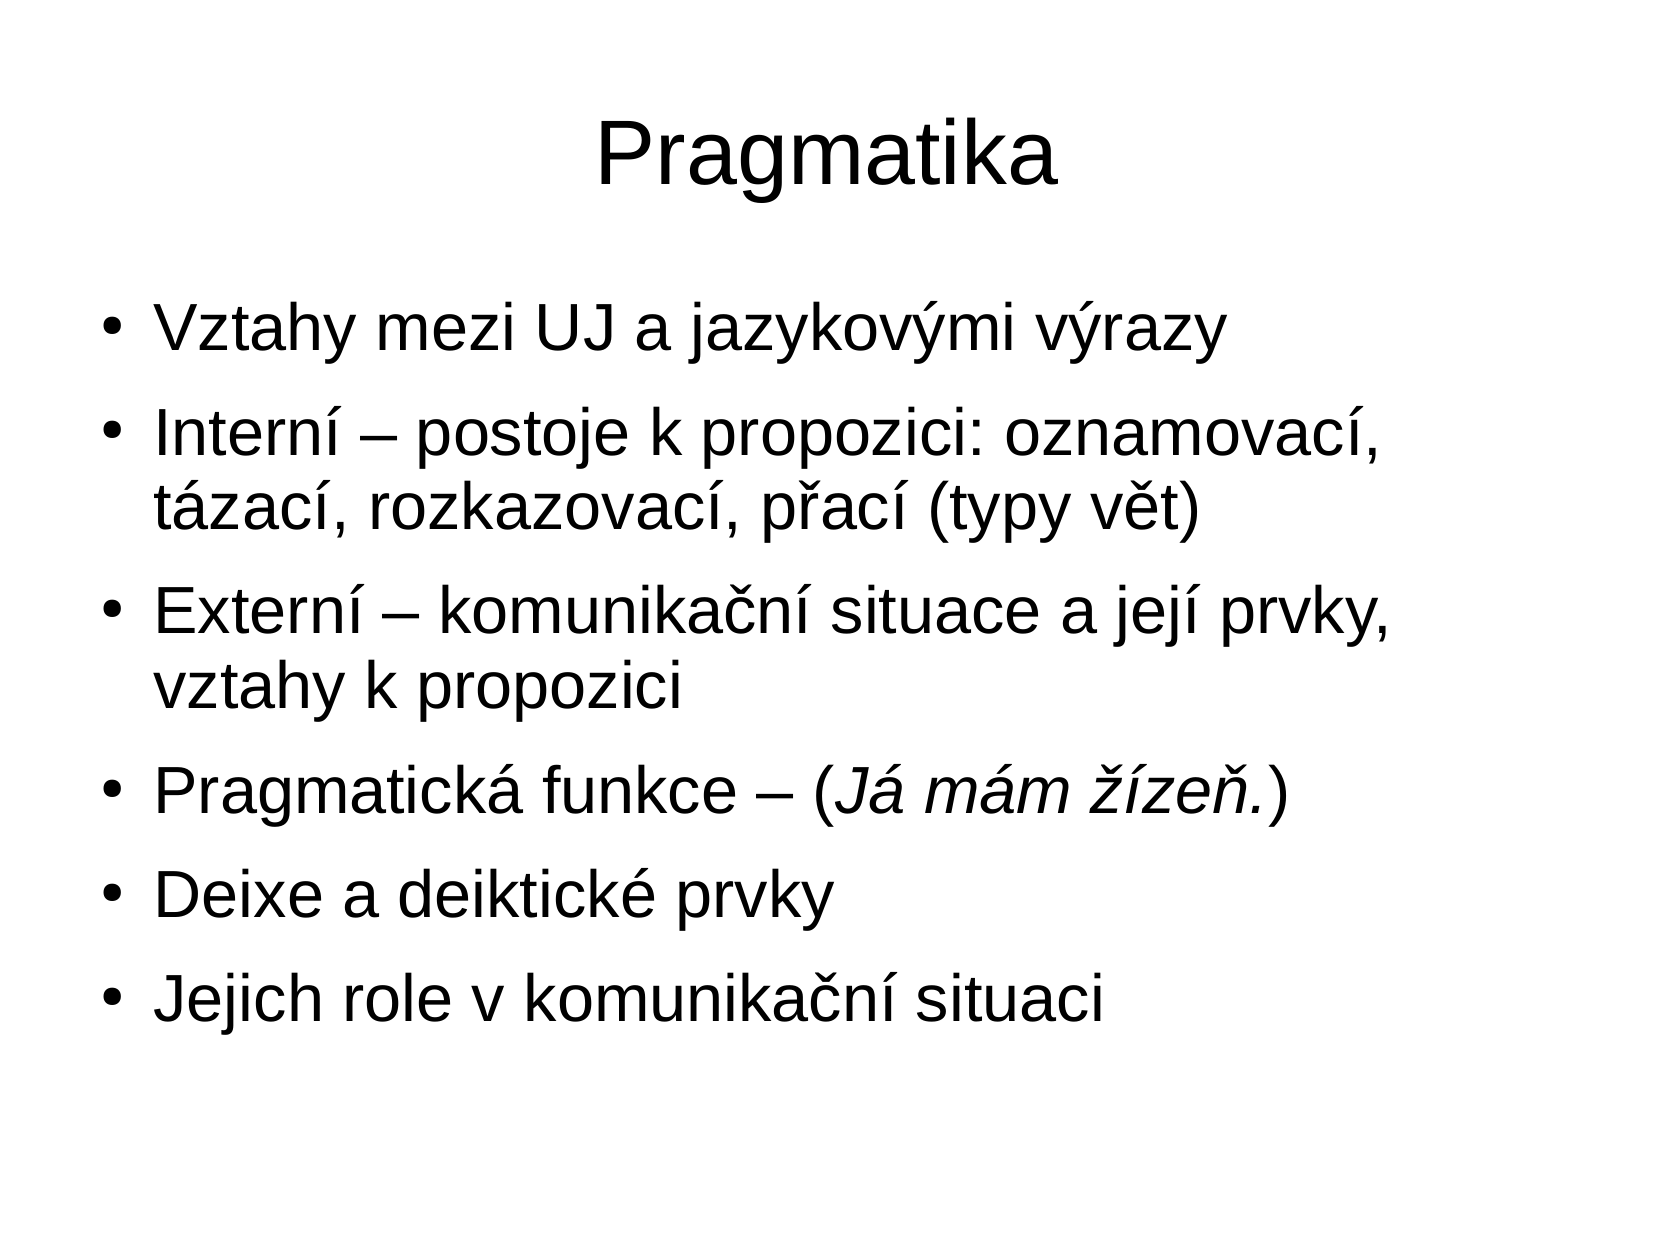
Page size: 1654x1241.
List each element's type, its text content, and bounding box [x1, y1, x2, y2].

list Vztahy mezi UJ a jazykovými výrazy Interní – postoje k propozici: oznamovací, tázací, rozkazovací, přací (typy vět) Externí – komunikační situace a její prvky, vztahy k propozici Pragmatická funkce – (Já mám žízeň.) Deixe a deiktické prvky Jejich role v komunikační situaci [82, 290, 1571, 1141]
title Pragmatika [82, 56, 1571, 250]
